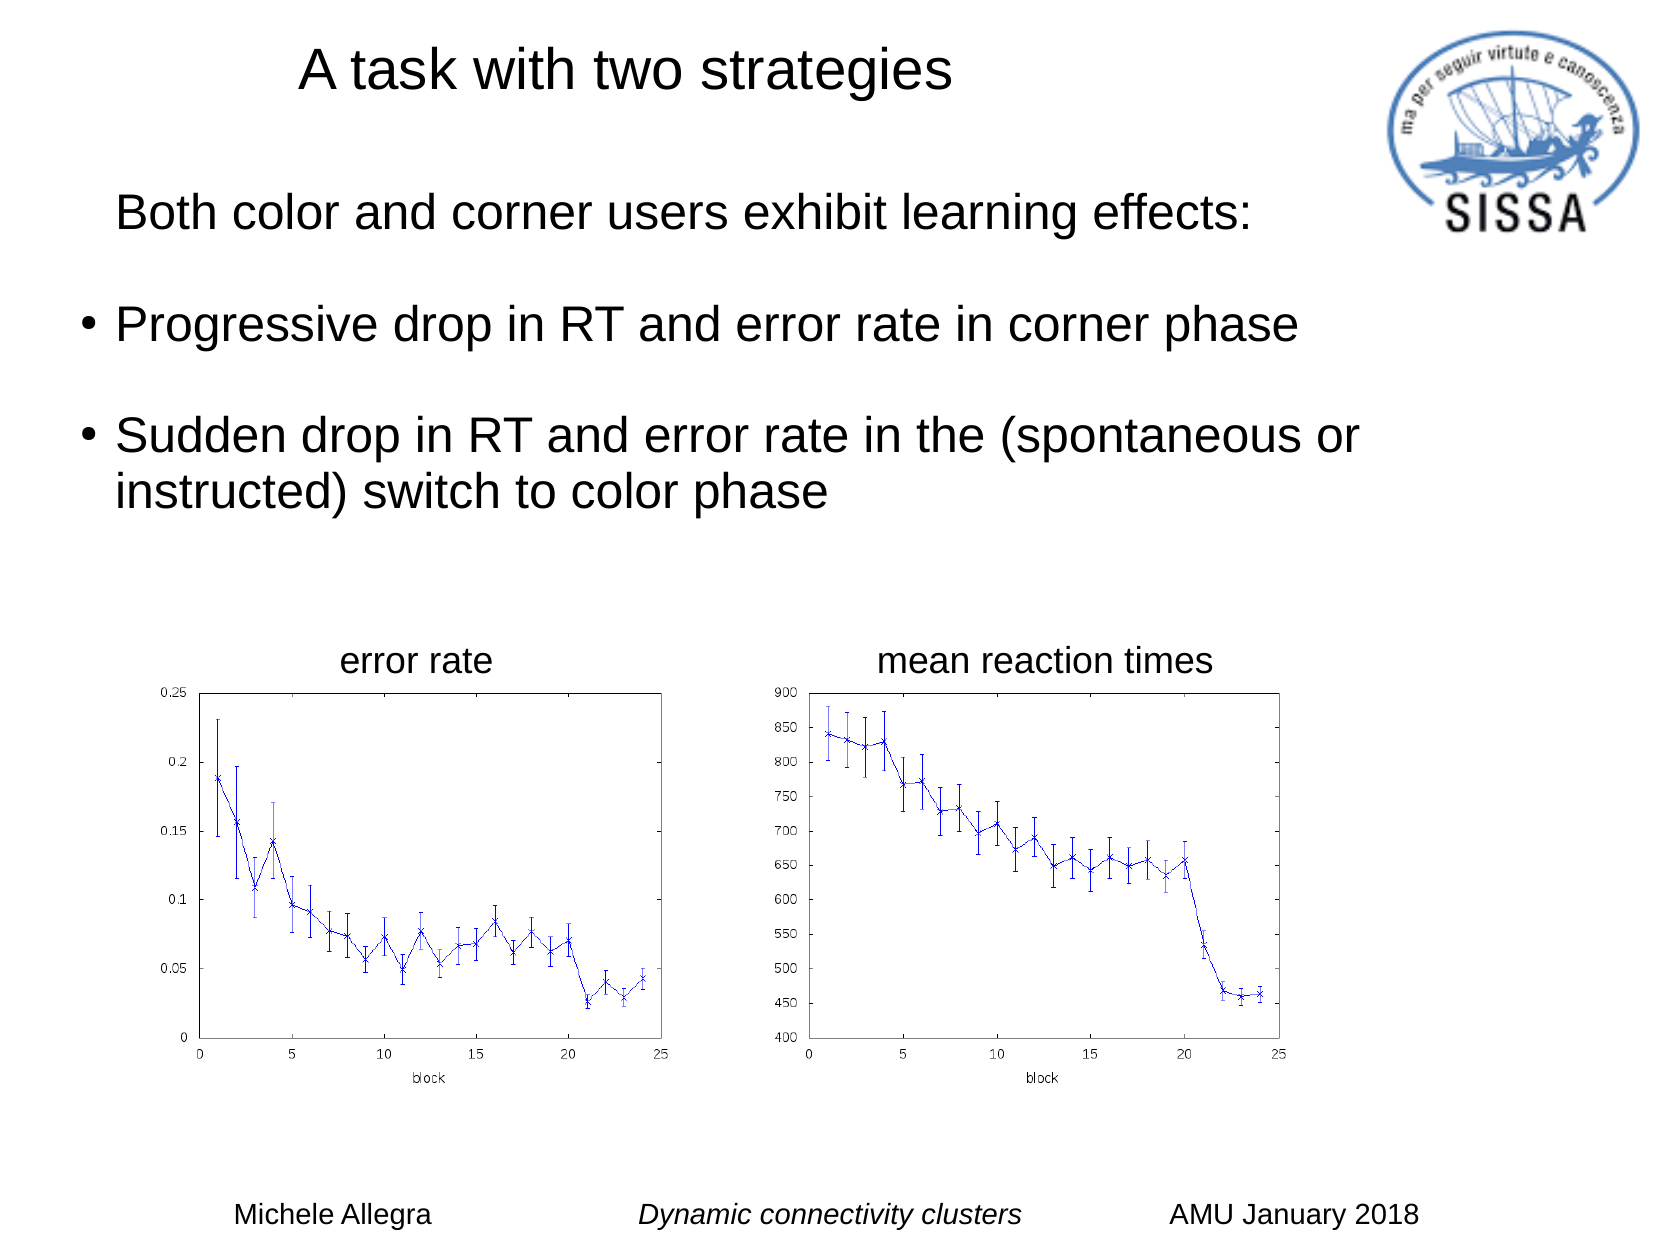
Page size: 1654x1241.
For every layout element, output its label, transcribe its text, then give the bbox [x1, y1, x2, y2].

text_box error rate [324, 631, 538, 689]
title Michele Allegra Dynamic connectivity clusters AMU January 2018 [82, 1177, 1572, 1241]
picture [134, 675, 687, 1090]
title A task with two strategies [82, 0, 1171, 154]
text_box mean reaction times [862, 631, 1252, 731]
text_box Both color and corner users exhibit learning effects: Progressive drop in RT and error rate in corner phase Sudden drop in RT and error rate in the (spontaneous or instructed) switch to color phase [64, 177, 1471, 987]
picture [752, 675, 1305, 1090]
picture [1372, 27, 1654, 238]
